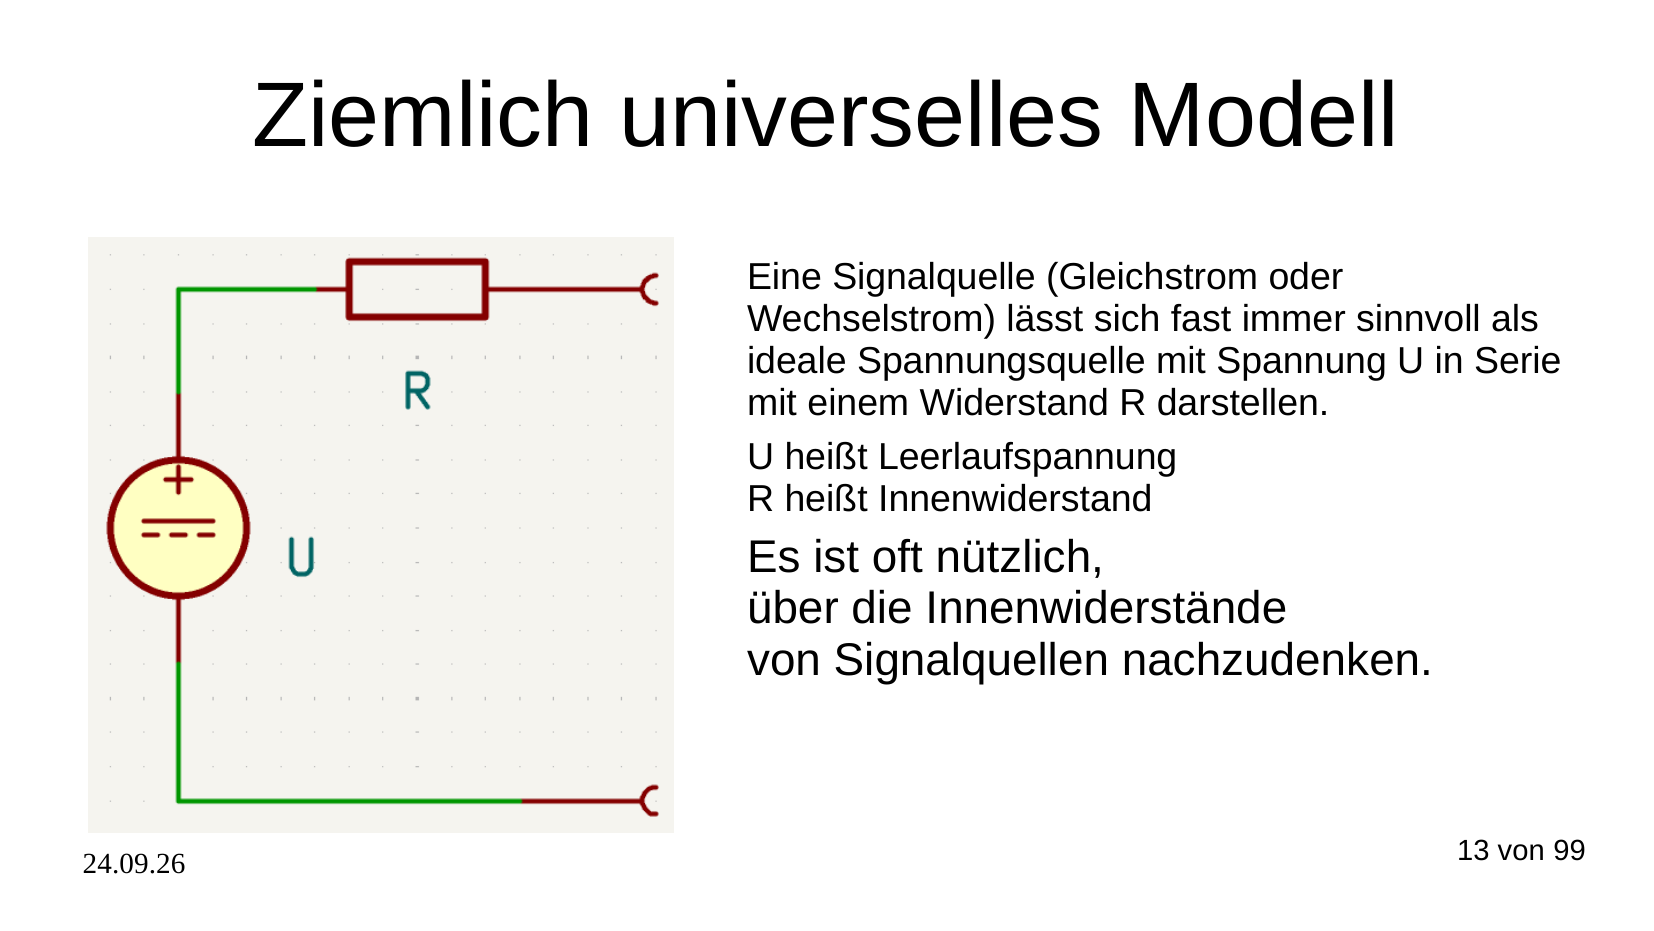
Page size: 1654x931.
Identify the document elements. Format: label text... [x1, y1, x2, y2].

title Ziemlich universelles Modell [82, 37, 1571, 193]
picture [88, 237, 674, 833]
text_box Eine Signalquelle (Gleichstrom oder Wechselstrom) lässt sich fast immer sinnvoll als ideale Spannungsquelle mit Spannung U in Serie mit einem Widerstand R darstellen. U heißt Leerlaufspannung R heißt Innenwiderstand Es ist oft nützlich, über die Innenwiderstände von Signalquellen nachzudenken. [732, 248, 1595, 815]
